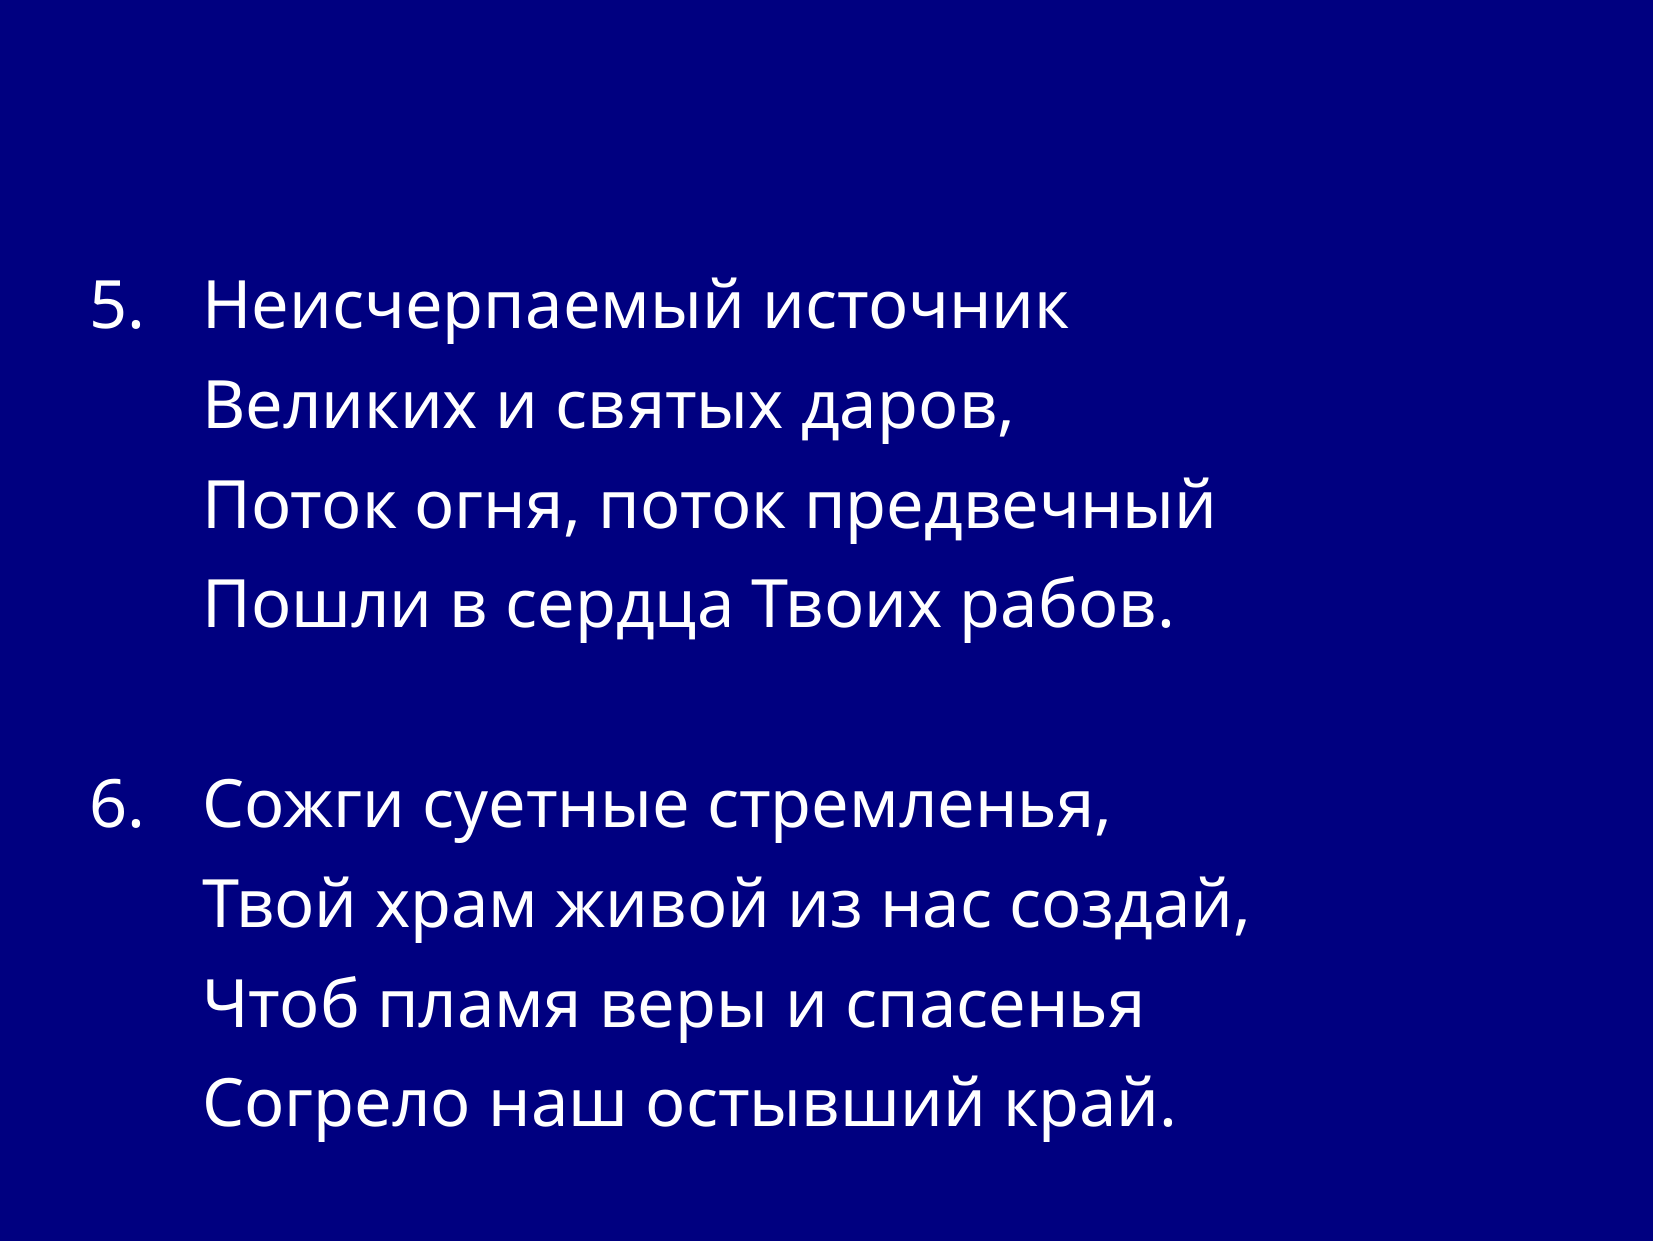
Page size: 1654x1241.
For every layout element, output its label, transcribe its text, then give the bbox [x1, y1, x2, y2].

text_box 5. Неисчерпаемый источник Великих и святых даров, Поток огня, поток предвечный Пошли в сердца Твоих рабов. 6. Сожги суетные стремленья, Твой храм живой из нас создай, Чтоб пламя веры и спасенья Согрело наш остывший край. [75, 150, 1576, 1163]
